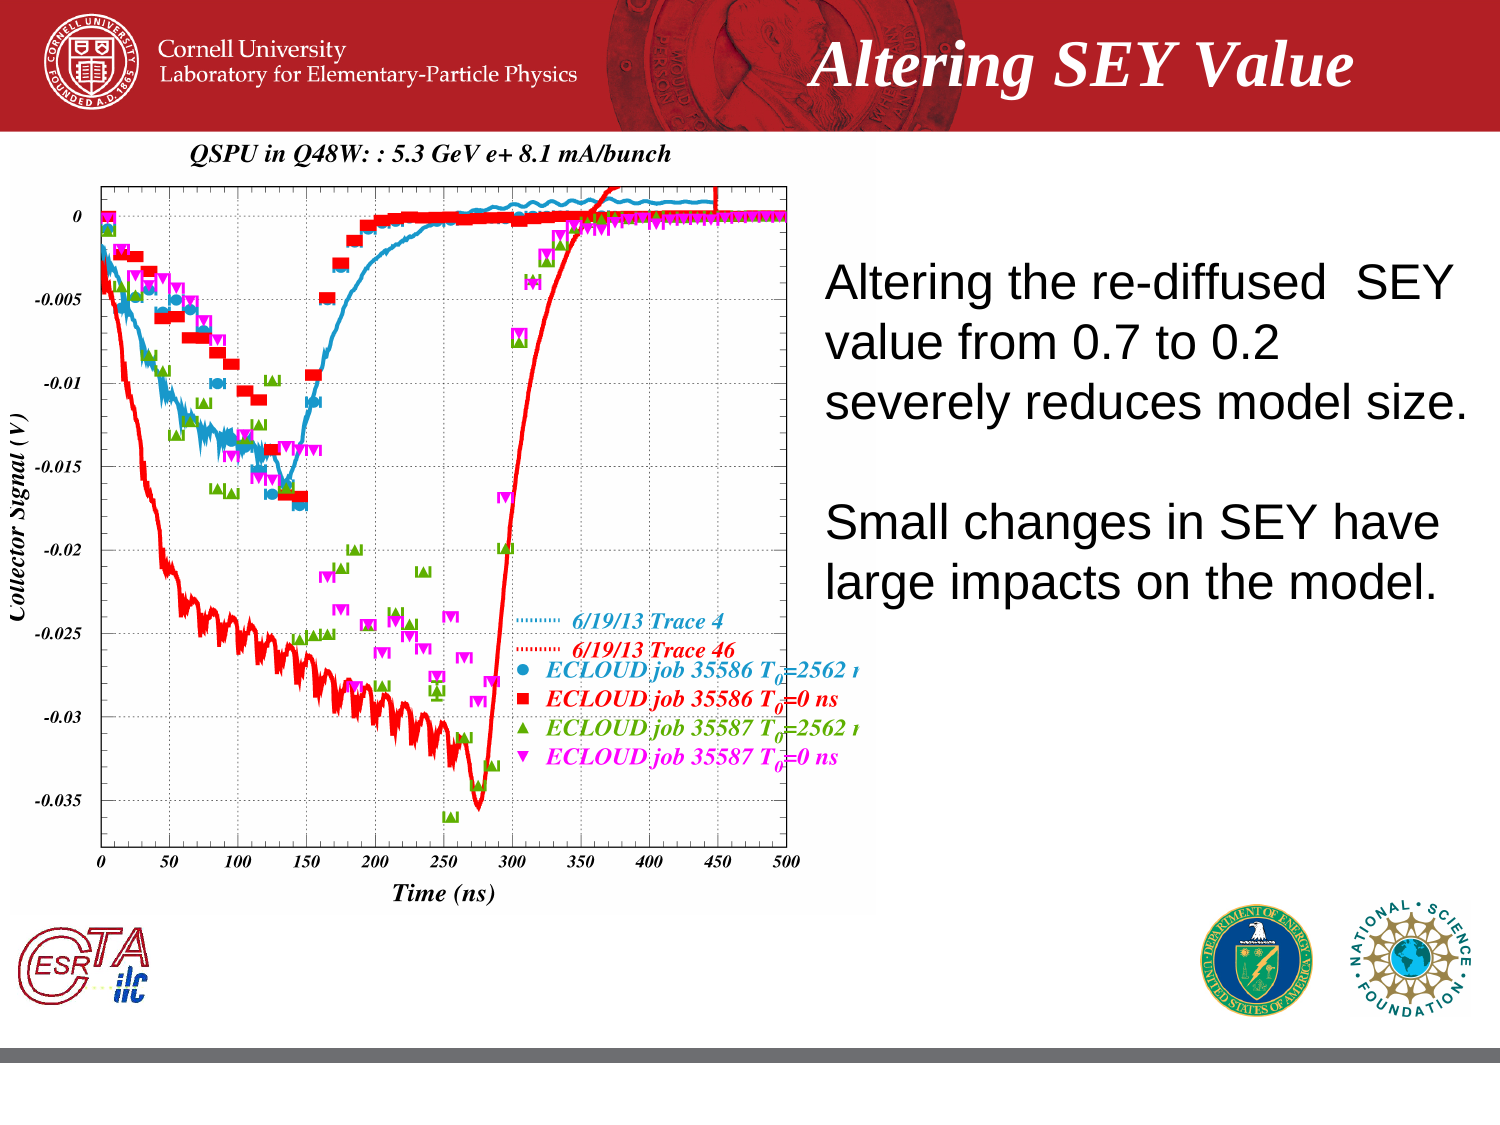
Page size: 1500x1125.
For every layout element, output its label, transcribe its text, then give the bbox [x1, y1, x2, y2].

picture [0, 0, 1500, 132]
text_box Altering the re-diffused SEY value from 0.7 to 0.2 severely reduces model size. Small changes in SEY have large impacts on the model. [810, 242, 1486, 618]
picture [1350, 900, 1471, 1017]
picture [1200, 904, 1313, 1017]
title Altering SEY Value [675, 0, 1491, 121]
picture [8, 136, 876, 1036]
